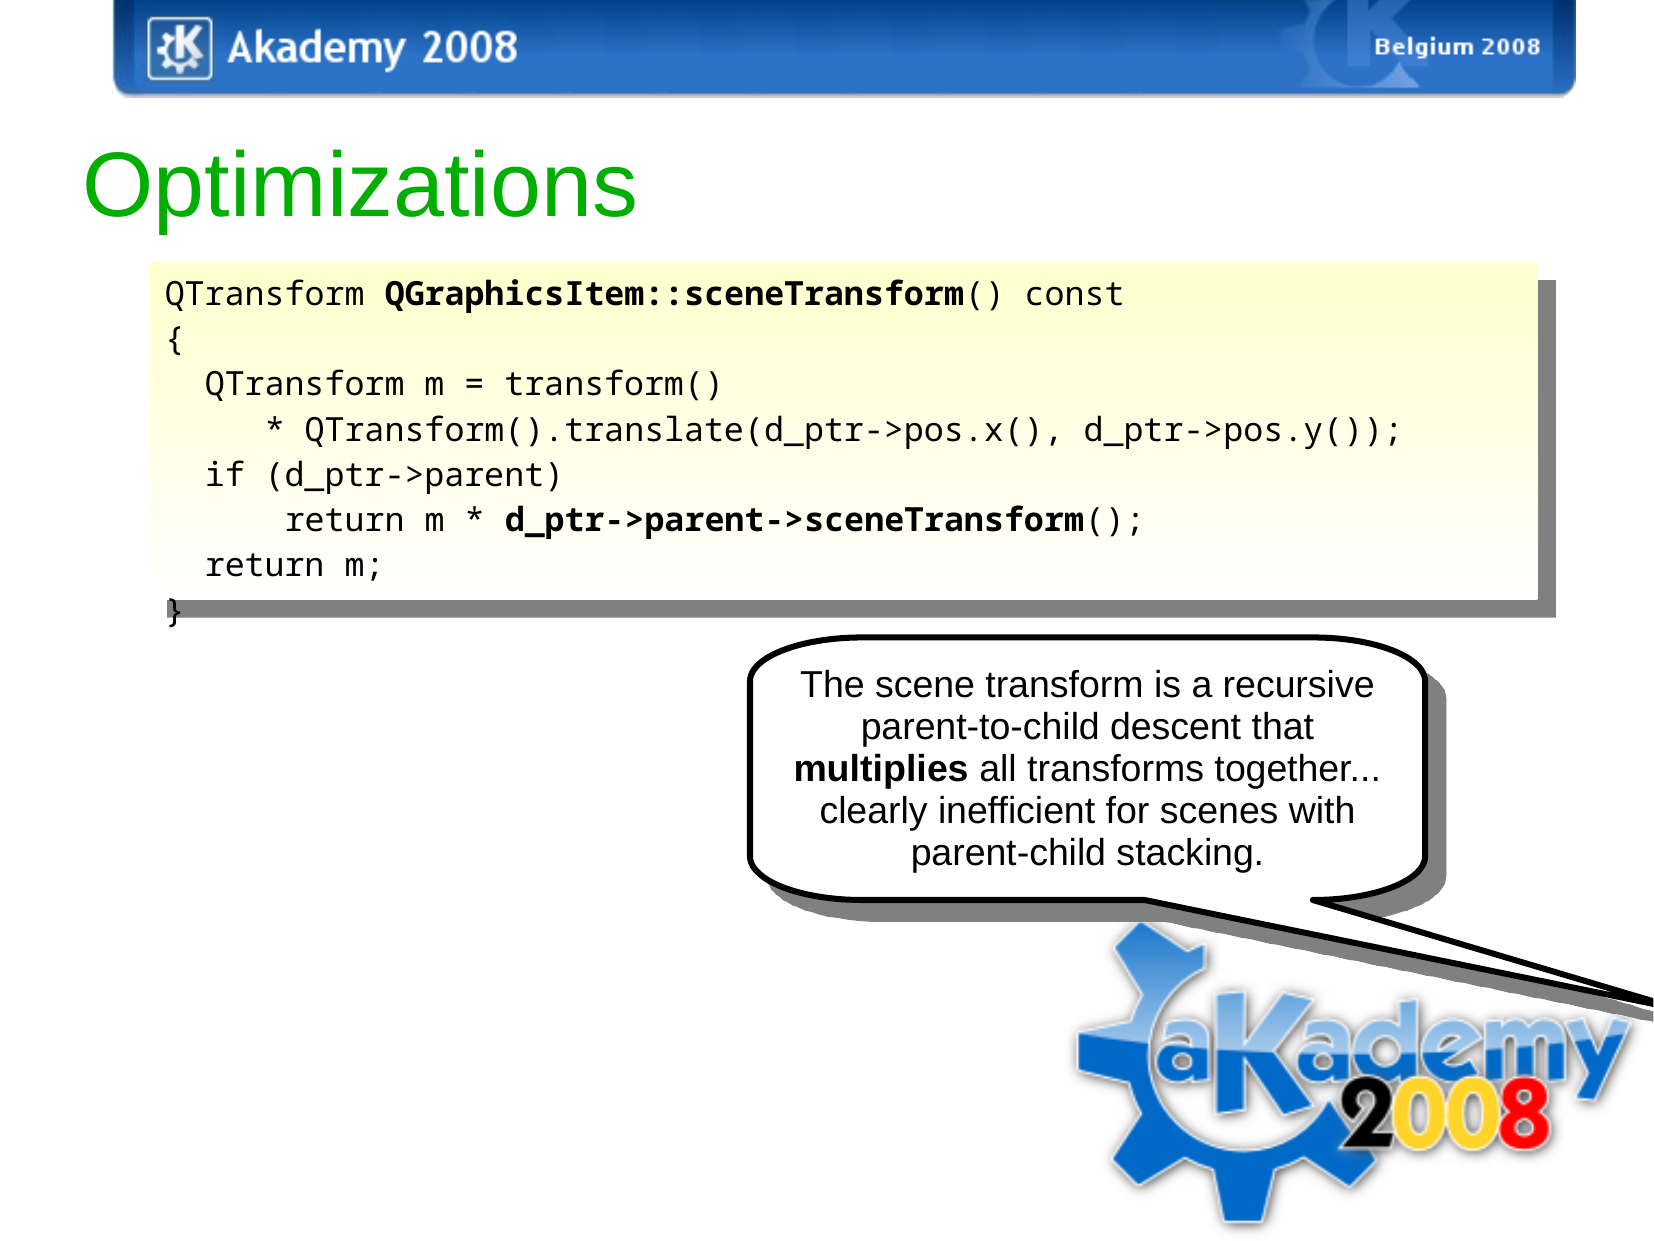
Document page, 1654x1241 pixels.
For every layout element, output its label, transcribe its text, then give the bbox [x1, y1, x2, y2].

text_box The scene transform is a recursive parent-to-child descent that multiplies all transforms together... clearly inefficient for scenes with parent-child stacking. [750, 637, 1654, 1005]
picture [112, 0, 1576, 98]
text_box QTransform QGraphicsItem::sceneTransform() const { QTransform m = transform() * QTransform().translate(d_ptr->pos.x(), d_ptr->pos.y()); if (d_ptr->parent) return m * d_ptr->parent->sceneTransform(); return m; } [150, 262, 1538, 618]
text_box [265, 297, 1654, 355]
title Optimizations [82, 112, 1571, 257]
picture [1360, 913, 1654, 1001]
picture [1053, 913, 1654, 1241]
